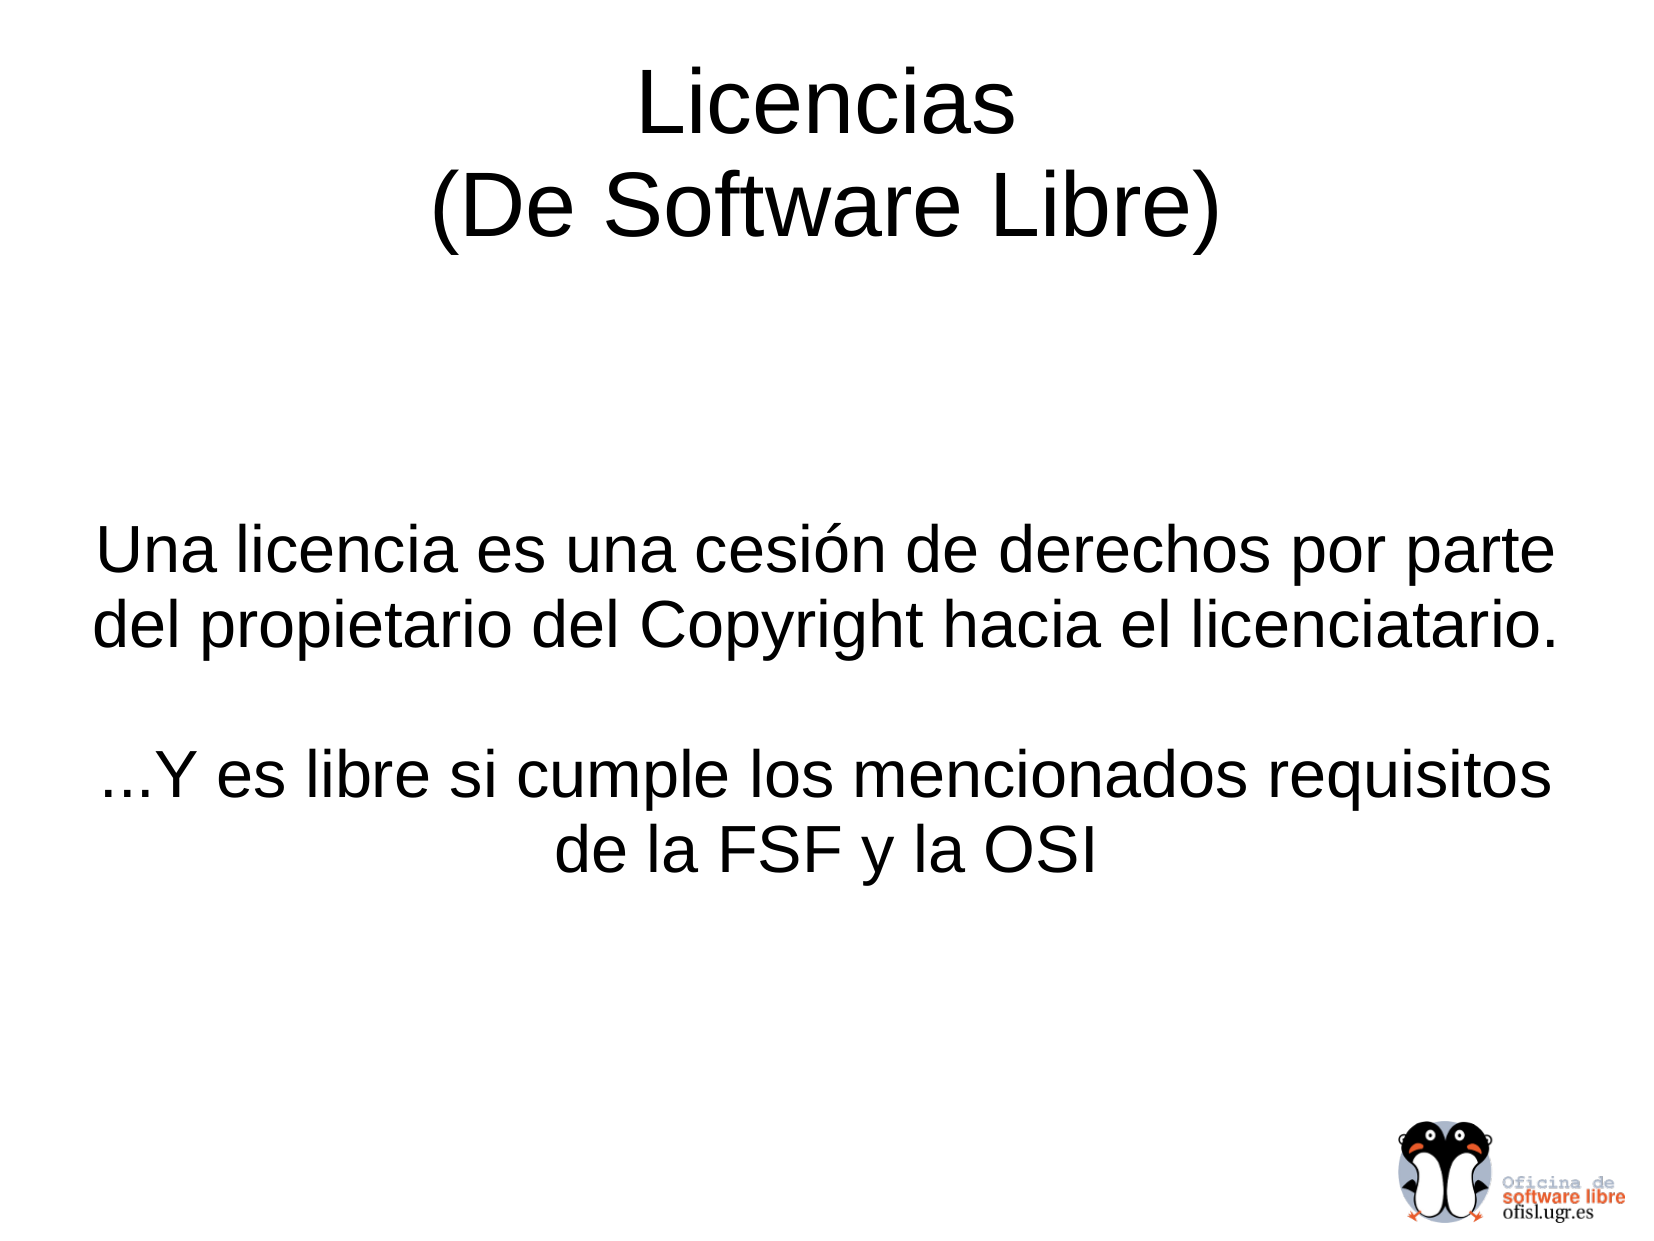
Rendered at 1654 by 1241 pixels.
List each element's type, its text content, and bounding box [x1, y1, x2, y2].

picture [1398, 1121, 1625, 1223]
title Licencias (De Software Libre) [82, 50, 1571, 256]
subtitle Una licencia es una cesión de derechos por parte del propietario del Copyright hacia el licenciatario. ...Y es libre si cumple los mencionados requisitos de la FSF y la OSI [82, 297, 1571, 1102]
